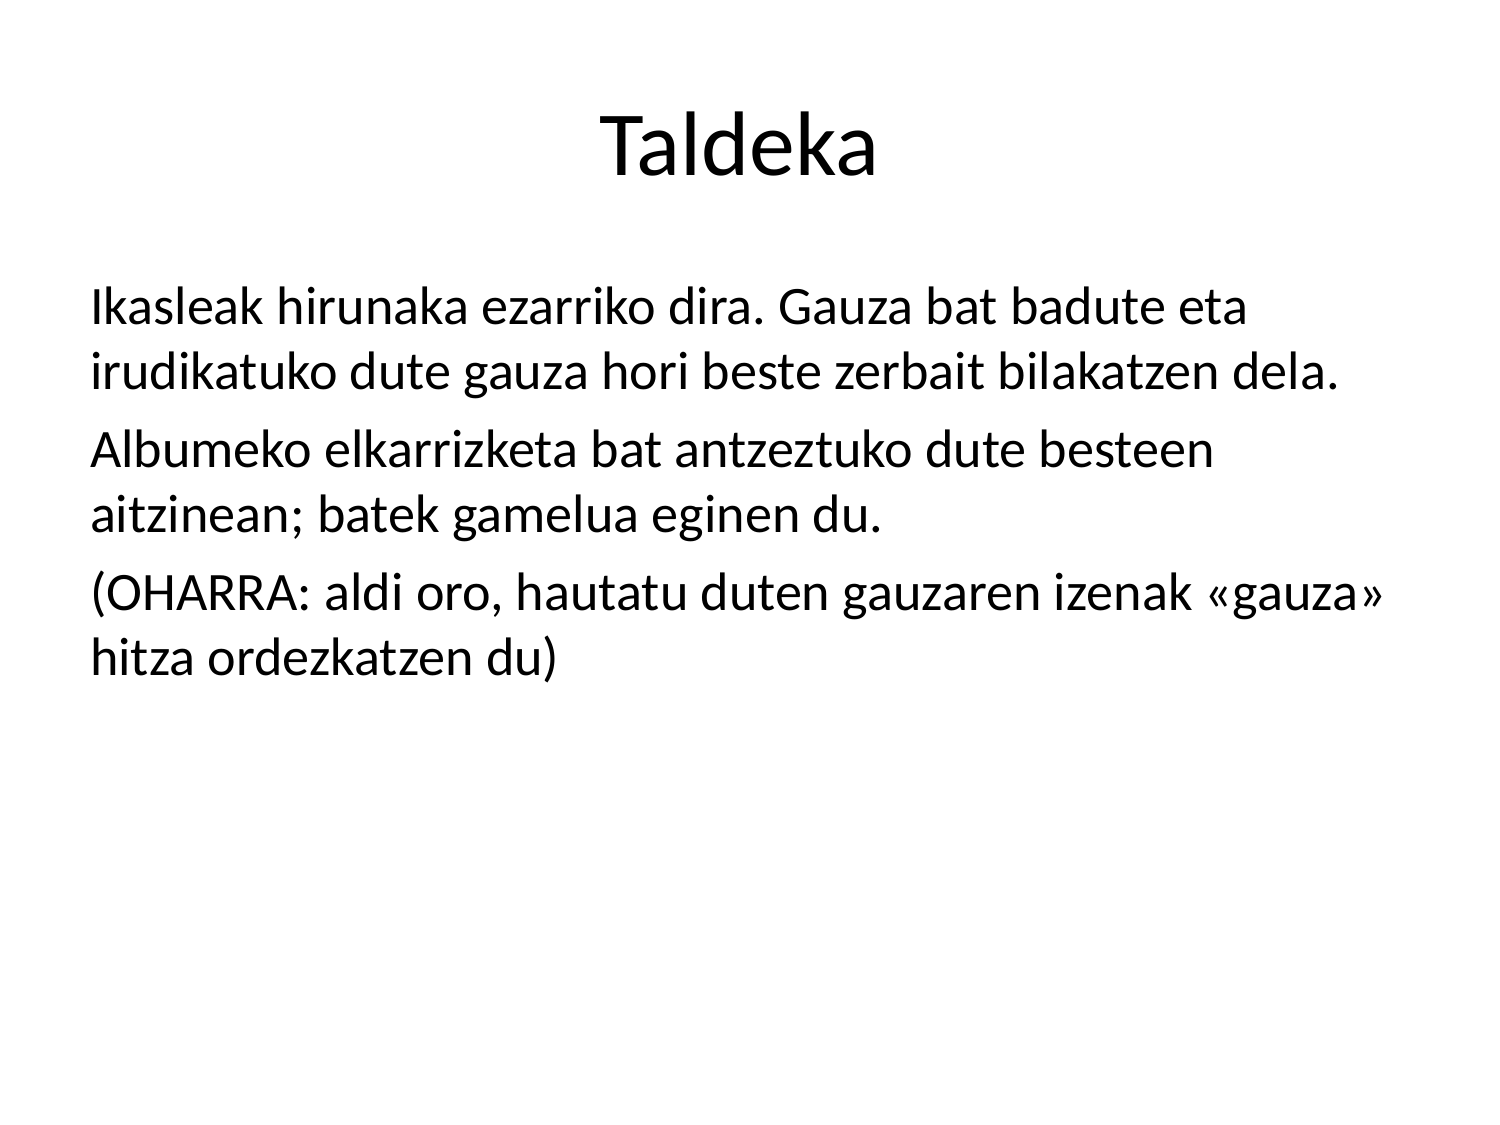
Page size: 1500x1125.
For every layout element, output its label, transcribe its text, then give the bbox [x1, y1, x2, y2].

title Taldeka [75, 45, 1425, 233]
list Ikasleak hirunaka ezarriko dira. Gauza bat badute eta irudikatuko dute gauza hori beste zerbait bilakatzen dela. Albumeko elkarrizketa bat antzeztuko dute besteen aitzinean; batek gamelua eginen du. (OHARRA: aldi oro, hautatu duten gauzaren izenak «gauza» hitza ordezkatzen du) [75, 262, 1425, 1005]
